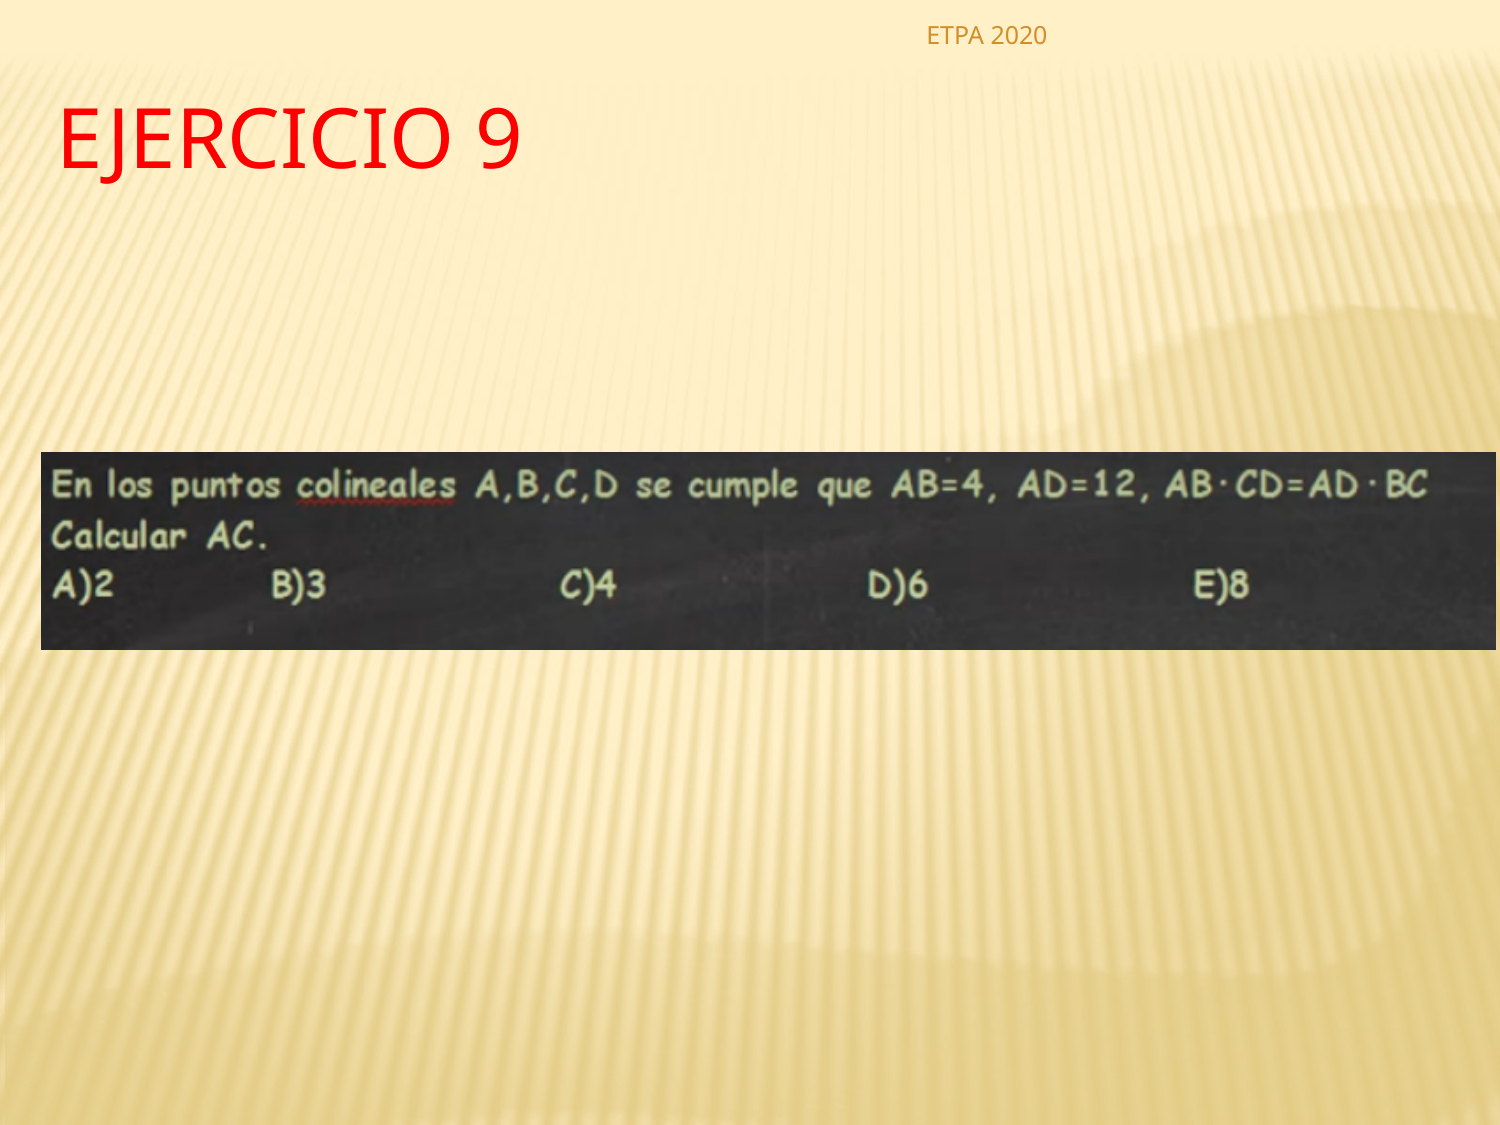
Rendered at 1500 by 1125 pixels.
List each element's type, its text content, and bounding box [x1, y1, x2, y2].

text_box EJERCICIO 9 [41, 78, 680, 193]
footer ETPA 2020 [512, 12, 1063, 60]
picture [0, 0, 1500, 1125]
